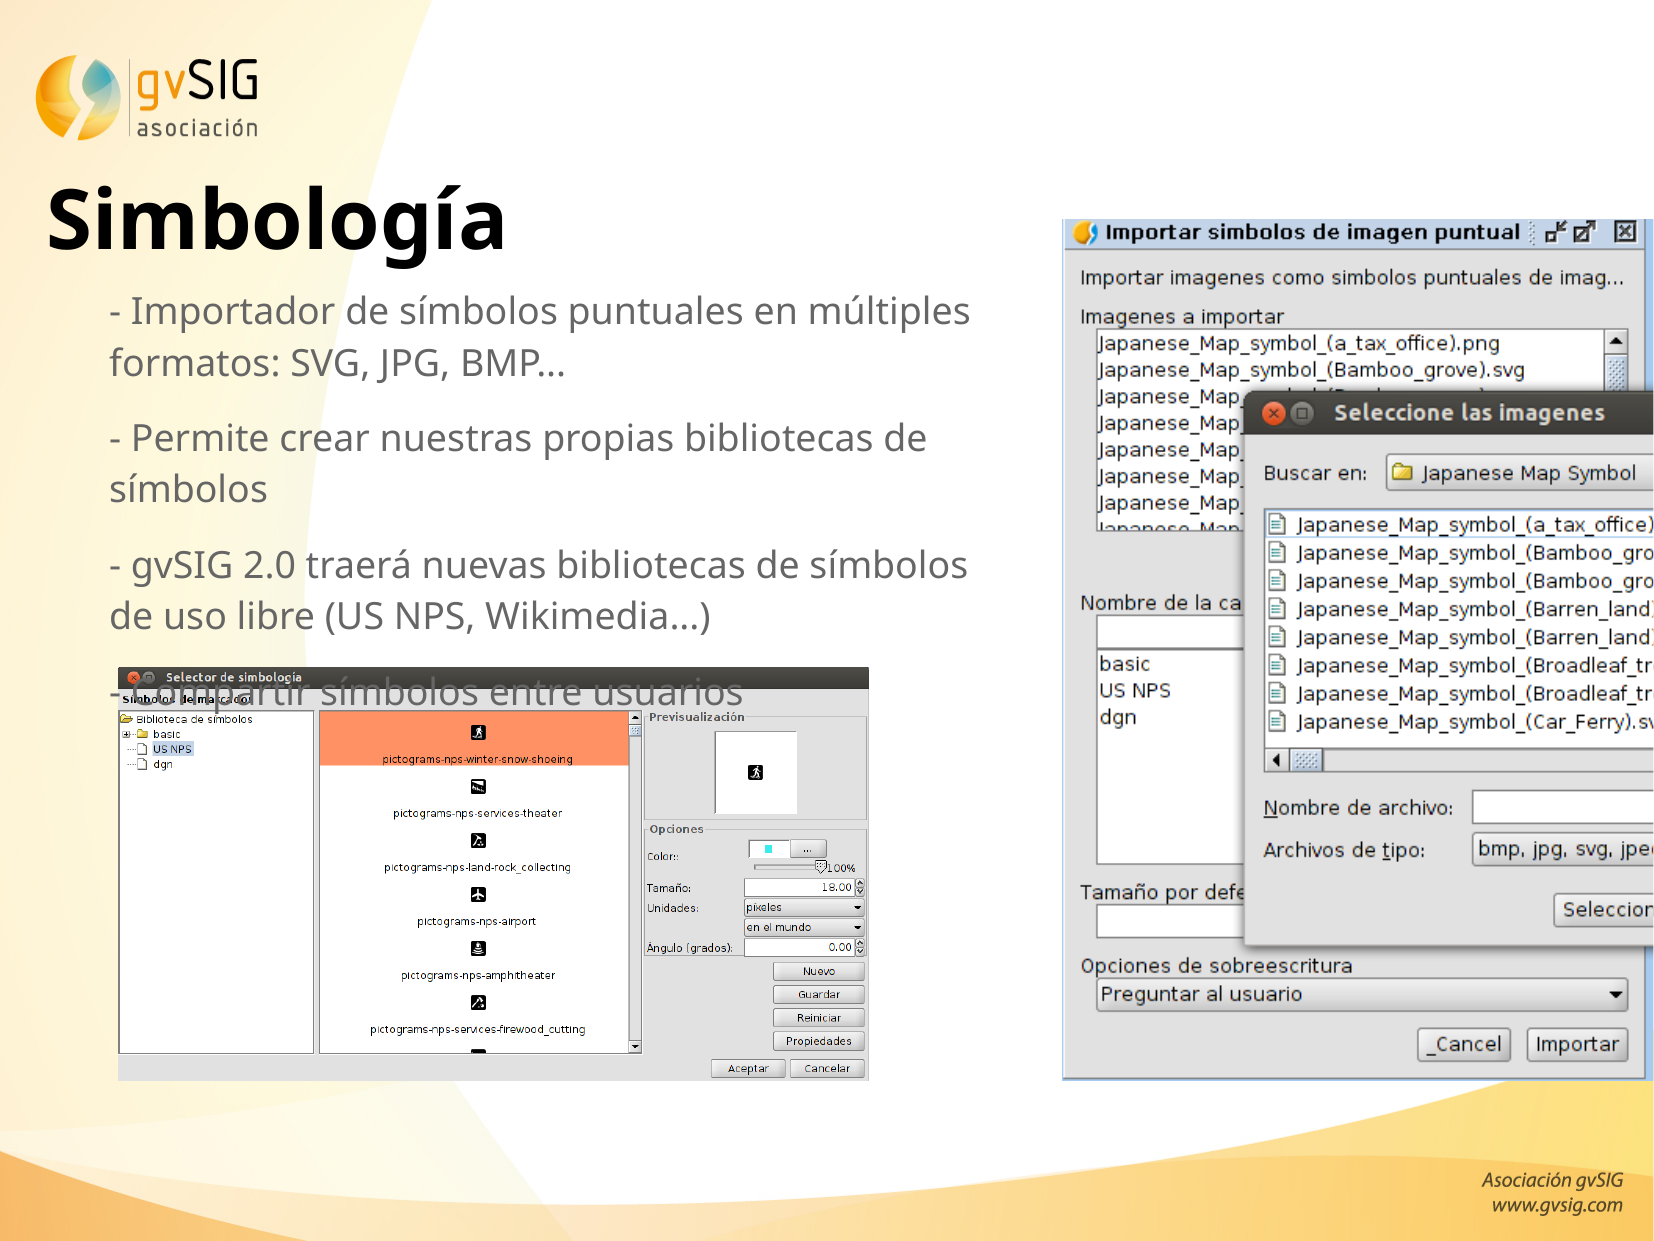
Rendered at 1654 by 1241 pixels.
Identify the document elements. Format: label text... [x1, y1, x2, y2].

picture [0, 0, 1654, 1241]
title Simbología [46, 158, 1534, 276]
text_box - Importador de símbolos puntuales en múltiples formatos: SVG, JPG, BMP... - Permite crear nuestras propias bibliotecas de símbolos - gvSIG 2.0 traerá nuevas bibliotecas de símbolos de uso libre (US NPS, Wikimedia...) - Compartir símbolos entre usuarios [94, 277, 1004, 719]
